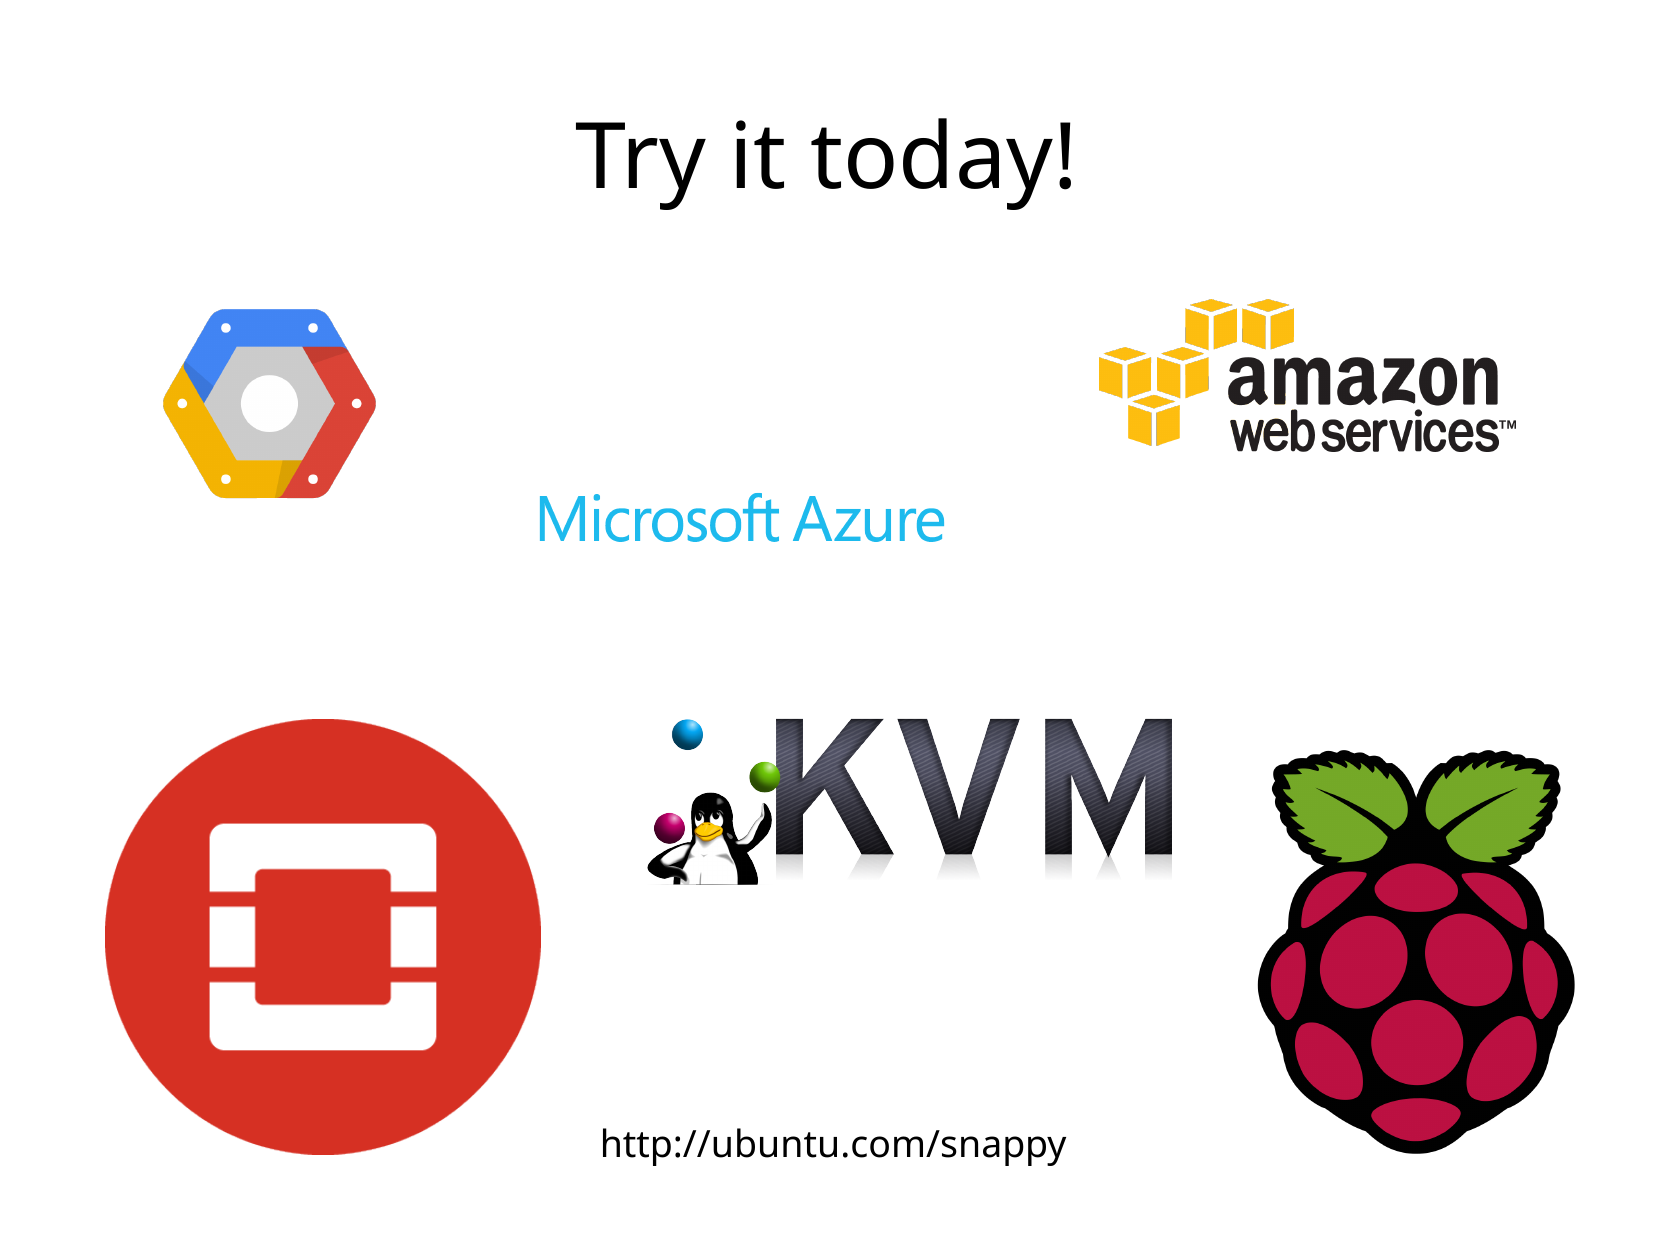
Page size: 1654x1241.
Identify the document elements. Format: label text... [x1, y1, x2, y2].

picture [162, 295, 377, 511]
title Try it today! [82, 49, 1571, 257]
picture [1254, 749, 1576, 1156]
picture [1099, 299, 1516, 452]
picture [508, 464, 976, 573]
text_box http://ubuntu.com/snappy [585, 1110, 1216, 1168]
picture [645, 718, 1172, 886]
picture [105, 719, 541, 1156]
